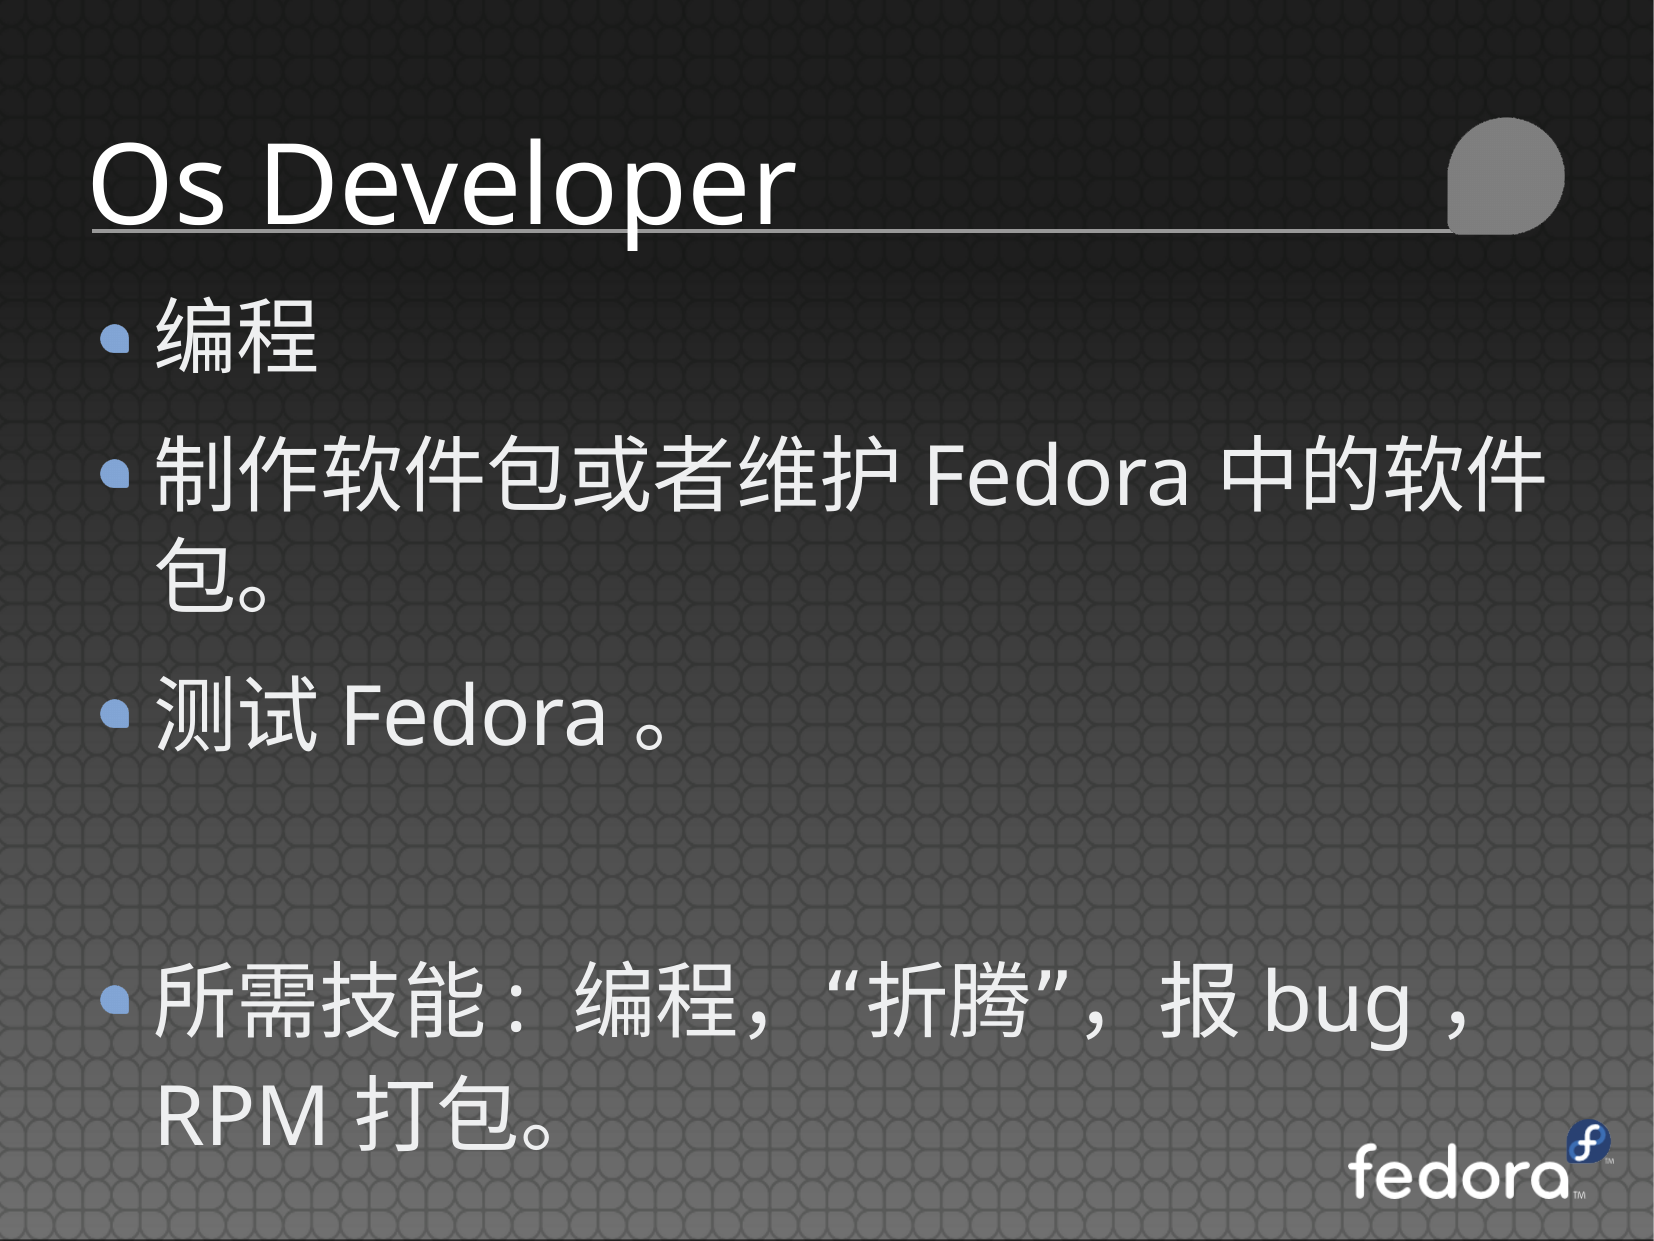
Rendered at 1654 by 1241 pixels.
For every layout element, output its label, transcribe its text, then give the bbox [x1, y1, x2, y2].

title Os Developer [86, 112, 1576, 249]
list 编程 制作软件包或者维护Fedora中的软件包。 测试Fedora。 所需技能: 编程，“折腾”，报bug， RPM打包。 [82, 290, 1571, 1088]
picture [0, 0, 1654, 1241]
